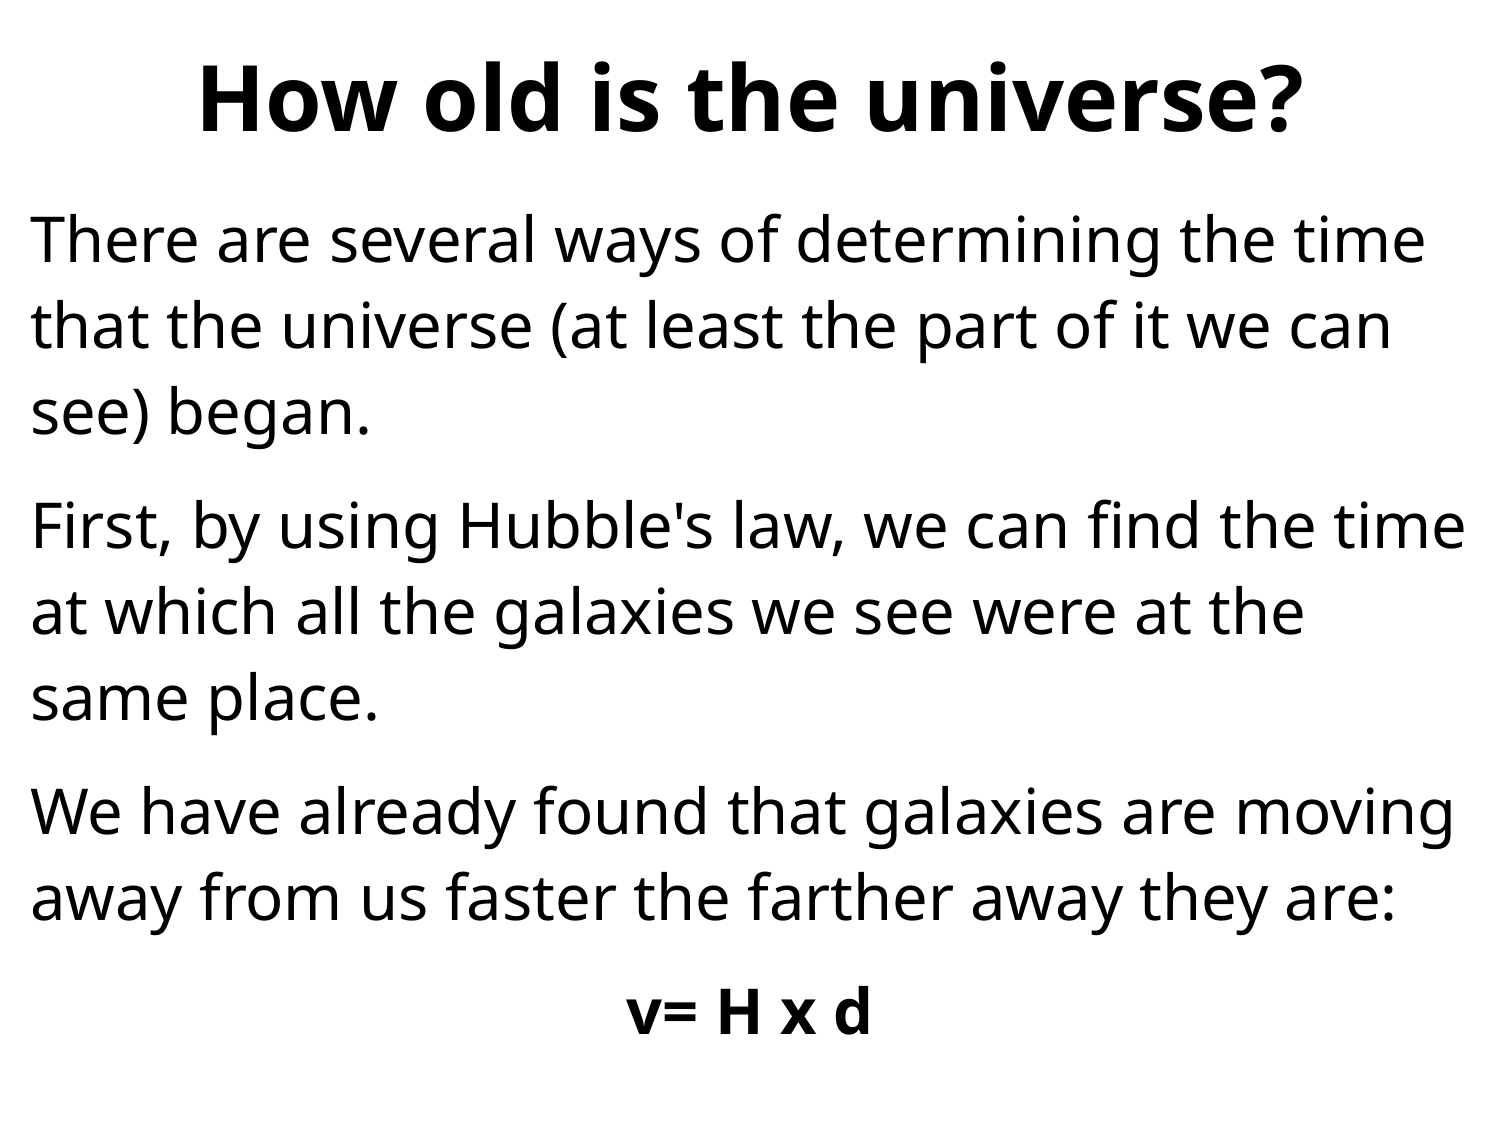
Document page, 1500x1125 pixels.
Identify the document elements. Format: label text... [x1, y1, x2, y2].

list There are several ways of determining the time that the universe (at least the part of it we can see) began. First, by using Hubble's law, we can find the time at which all the galaxies we see were at the same place. We have already found that galaxies are moving away from us faster the farther away they are: v= H x d [30, 195, 1471, 1096]
title How old is the universe? [30, 42, 1471, 150]
